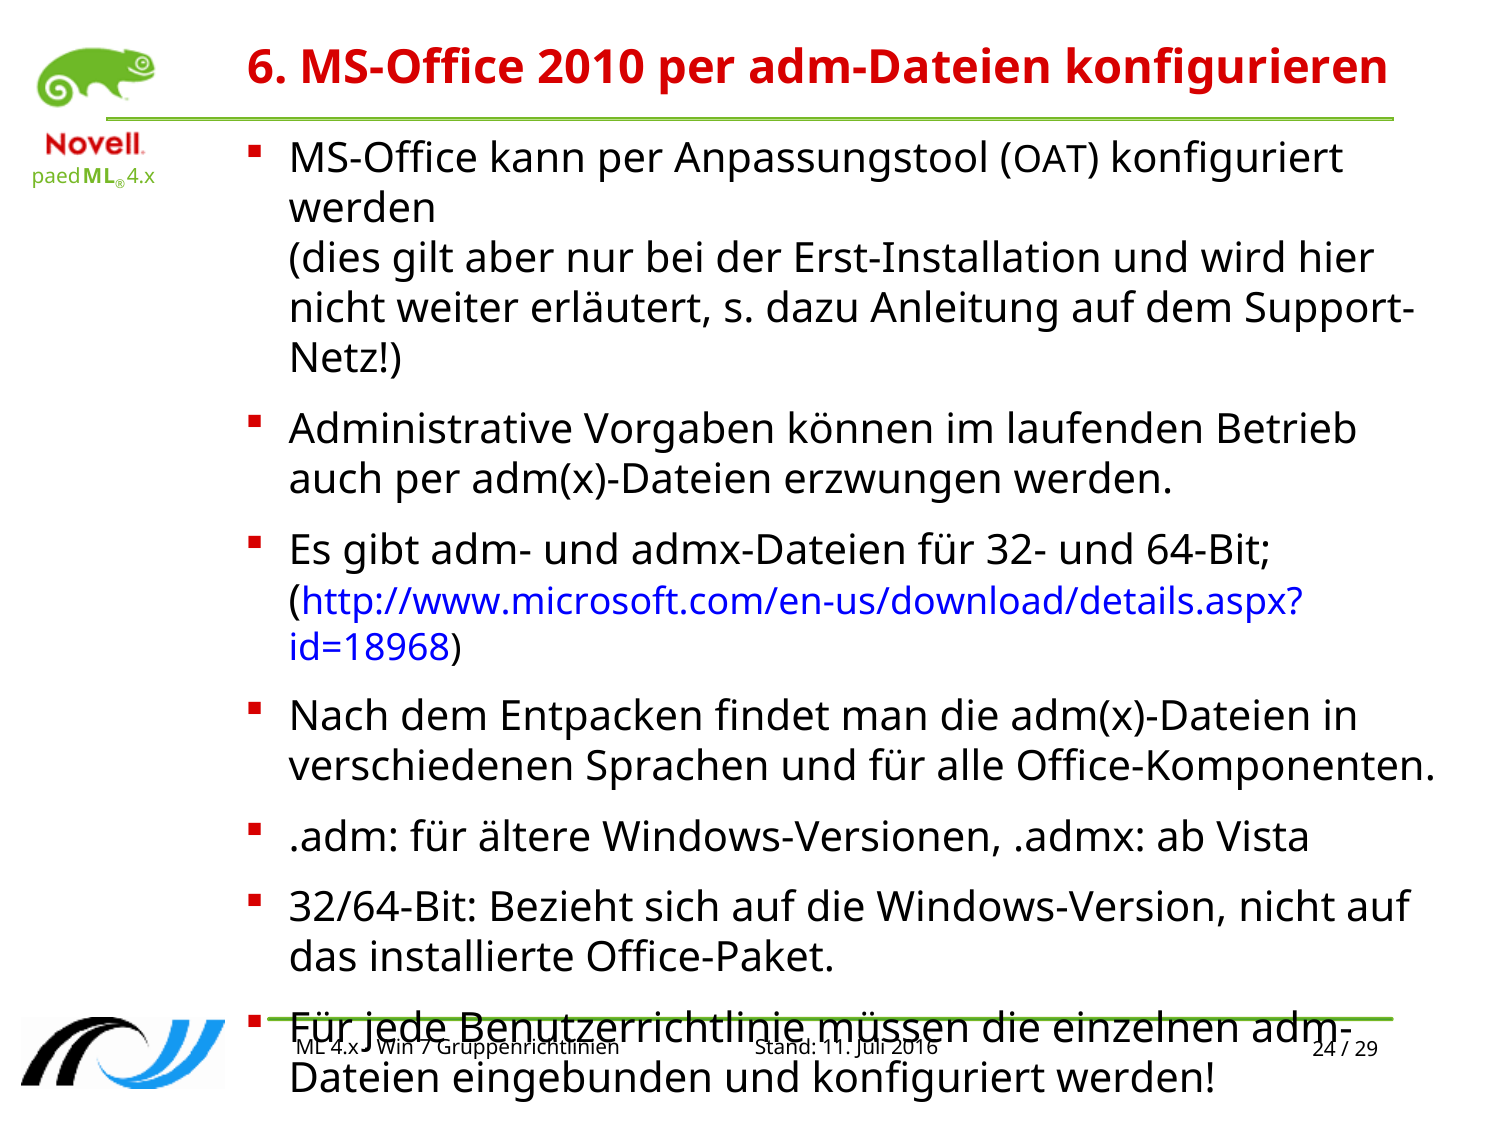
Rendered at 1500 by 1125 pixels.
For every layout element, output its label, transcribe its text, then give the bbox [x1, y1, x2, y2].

picture [24, 32, 167, 175]
title 6. MS-Office 2010 per adm-Dateien konfigurieren [232, 0, 1453, 123]
list MS-Office kann per Anpassungstool (OAT) konfiguriert werden (dies gilt aber nur bei der Erst-Installation und wird hier nicht weiter erläutert, s. dazu Anleitung auf dem Support-Netz!) Administrative Vorgaben können im laufenden Betrieb auch per adm(x)-Dateien erzwungen werden. Es gibt adm- und admx-Dateien für 32- und 64-Bit; (http://www.microsoft.com/en-us/download/details.aspx?id=18968) Nach dem Entpacken findet man die adm(x)-Dateien in verschiedenen Sprachen und für alle Office-Komponenten. .adm: für ältere Windows-Versionen, .admx: ab Vista 32/64-Bit: Bezieht sich auf die Windows-Version, nicht auf das installierte Office-Paket. Für jede Benutzerrichtlinie müssen die einzelnen adm-Dateien eingebunden und konfiguriert werden! [230, 123, 1453, 964]
picture [21, 1017, 225, 1089]
